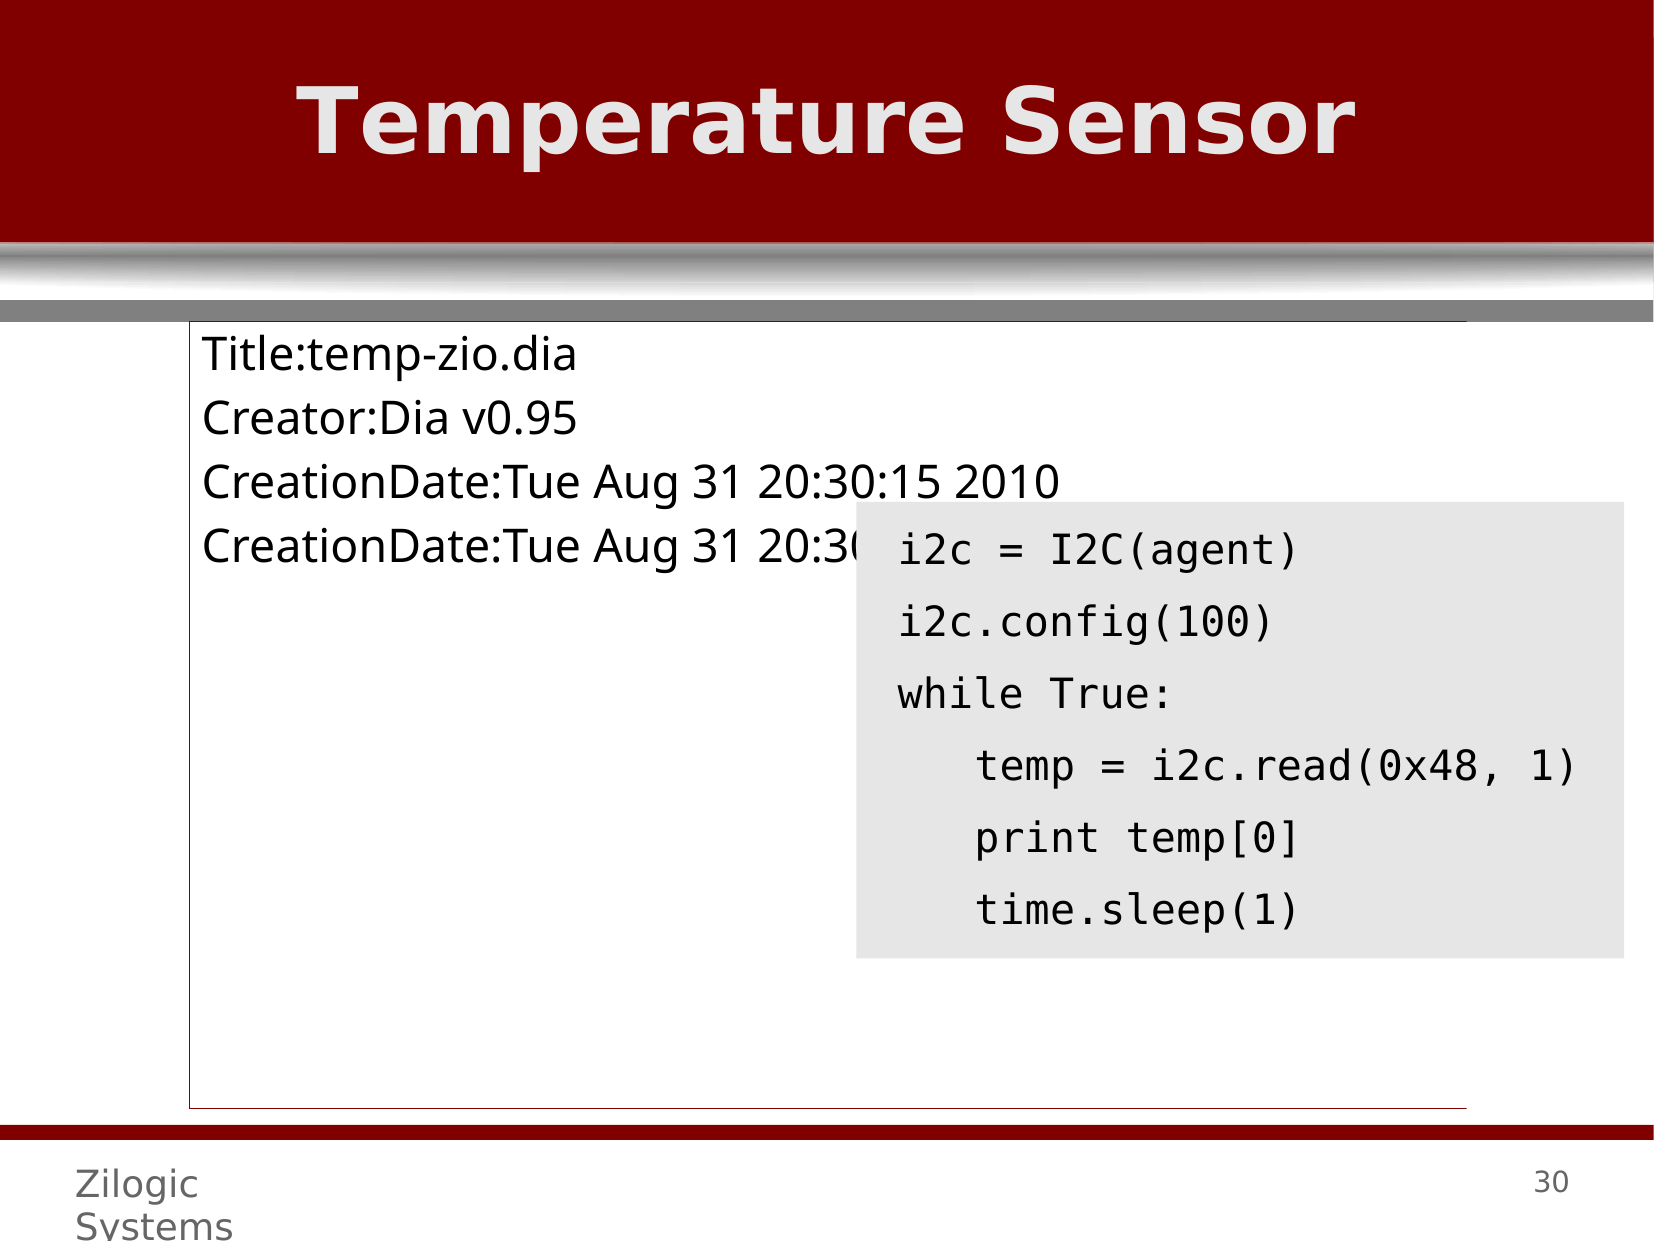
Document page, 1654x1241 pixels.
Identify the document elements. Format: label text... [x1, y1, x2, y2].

list i2c = I2C(agent) i2c.config(100) while True: temp = i2c.read(0x48, 1) print temp[0] time.sleep(1) [856, 501, 1625, 959]
picture [82, 489, 809, 938]
title Temperature Sensor [82, 26, 1571, 218]
